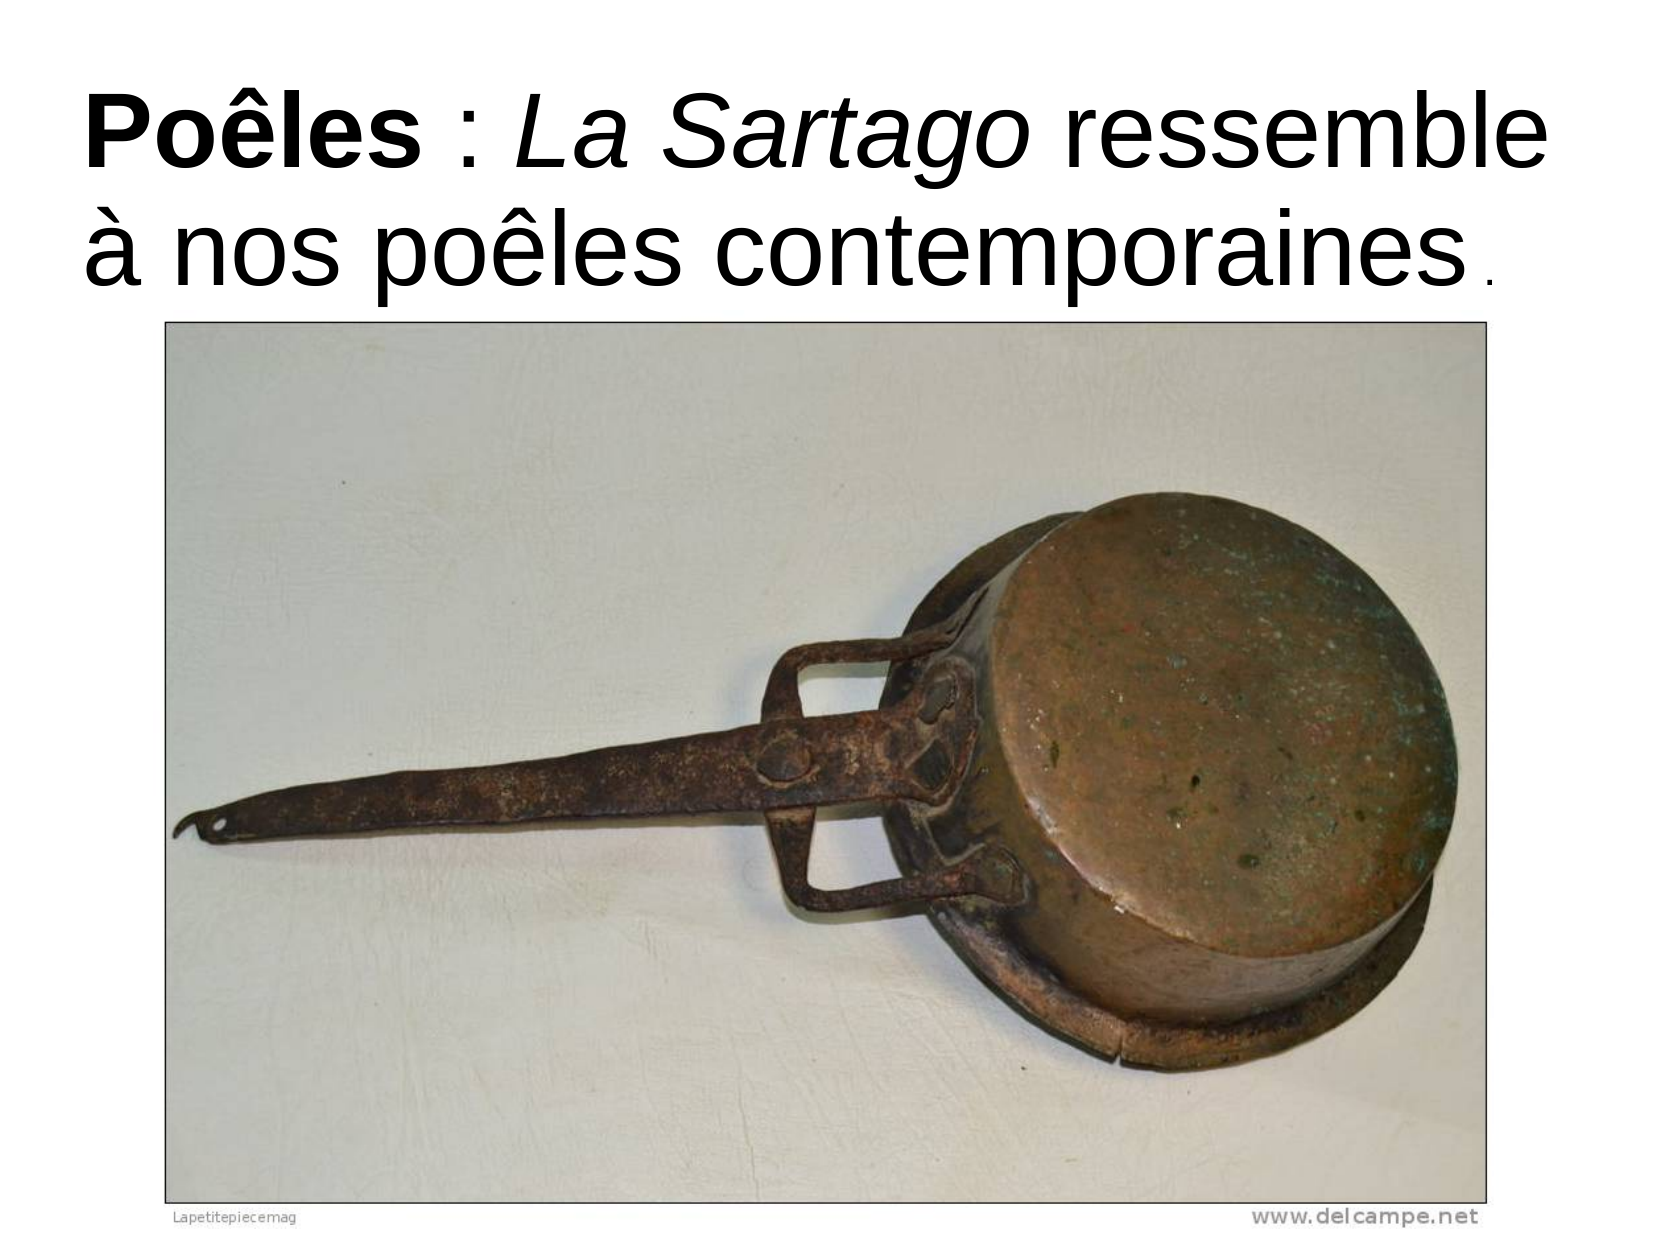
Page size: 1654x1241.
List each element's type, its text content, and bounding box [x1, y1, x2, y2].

list Poêles : La Sartago ressemble à nos poêles contemporaines . [82, 70, 1571, 414]
picture [153, 310, 1499, 1229]
